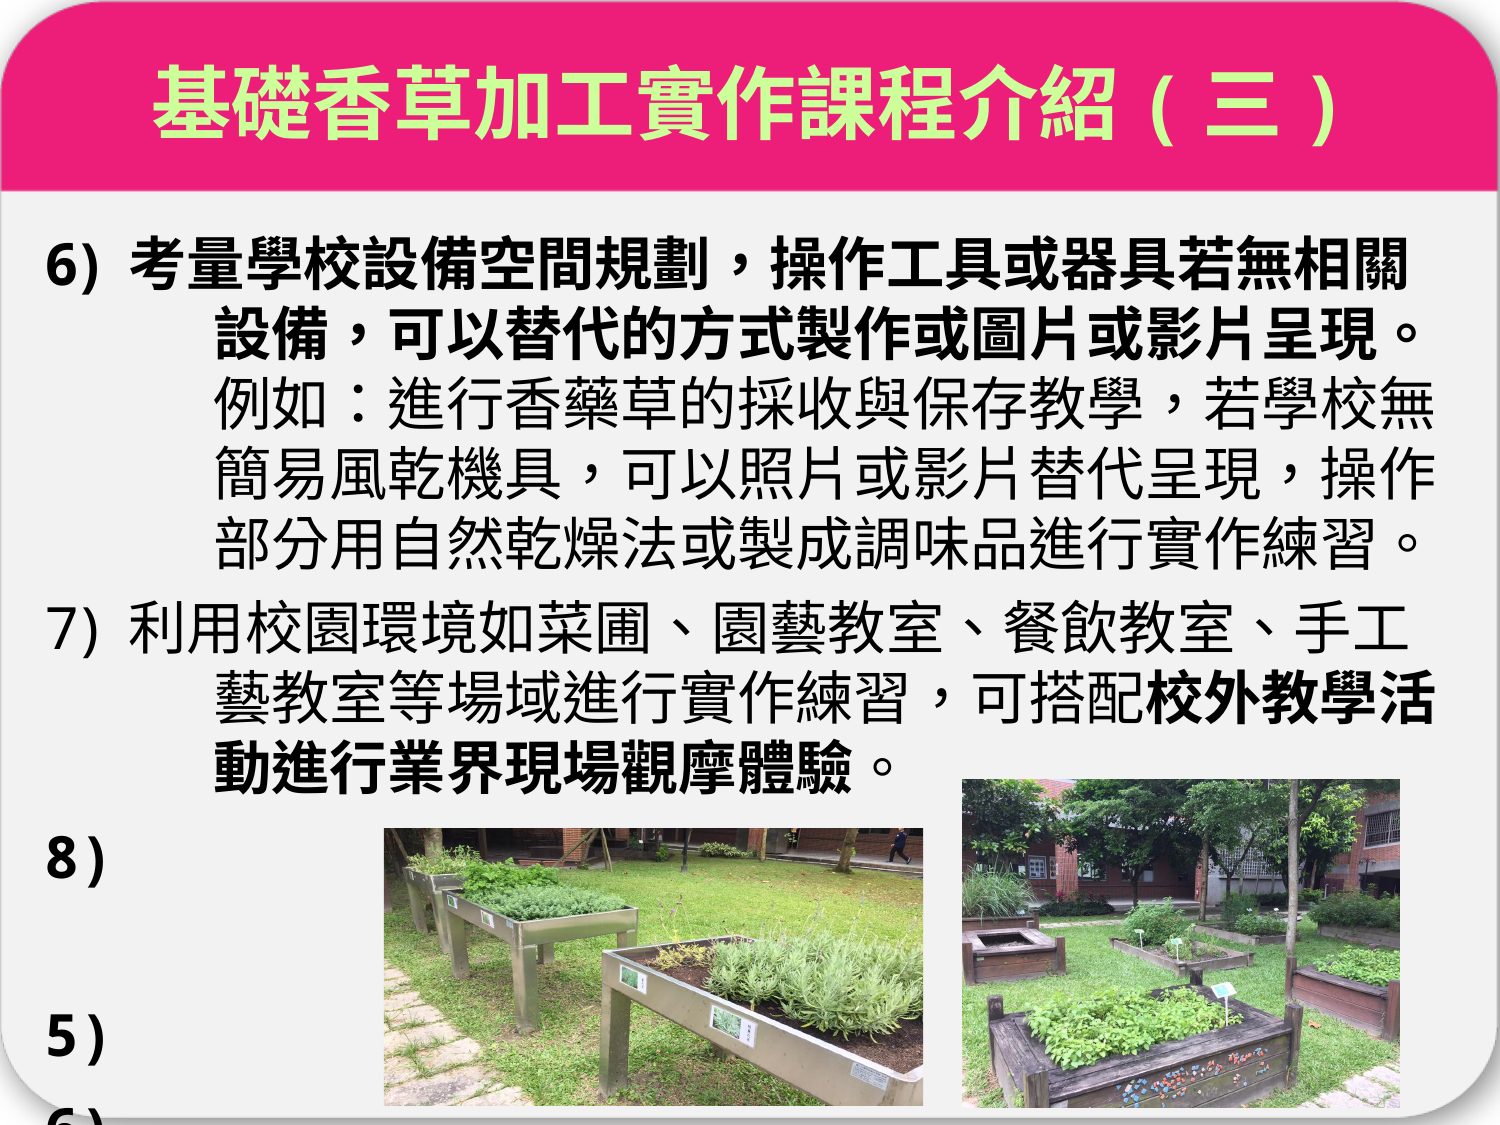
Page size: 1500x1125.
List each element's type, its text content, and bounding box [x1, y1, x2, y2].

title 基礎香草加工實作課程介紹(三) [75, 7, 1426, 195]
list 考量學校設備空間規劃，操作工具或器具若無相關設備，可以替代的方式製作或圖片或影片呈現。例如：進行香藥草的採收與保存教學，若學校無簡易風乾機具，可以照片或影片替代呈現，操作部分用自然乾燥法或製成調味品進行實作練習。 利用校園環境如菜圃、園藝教室、餐飲教室、手工藝教室等場域進行實作練習，可搭配校外教學活動進行業界現場觀摩體驗。 [29, 220, 1483, 1090]
picture [0, 0, 1500, 1125]
